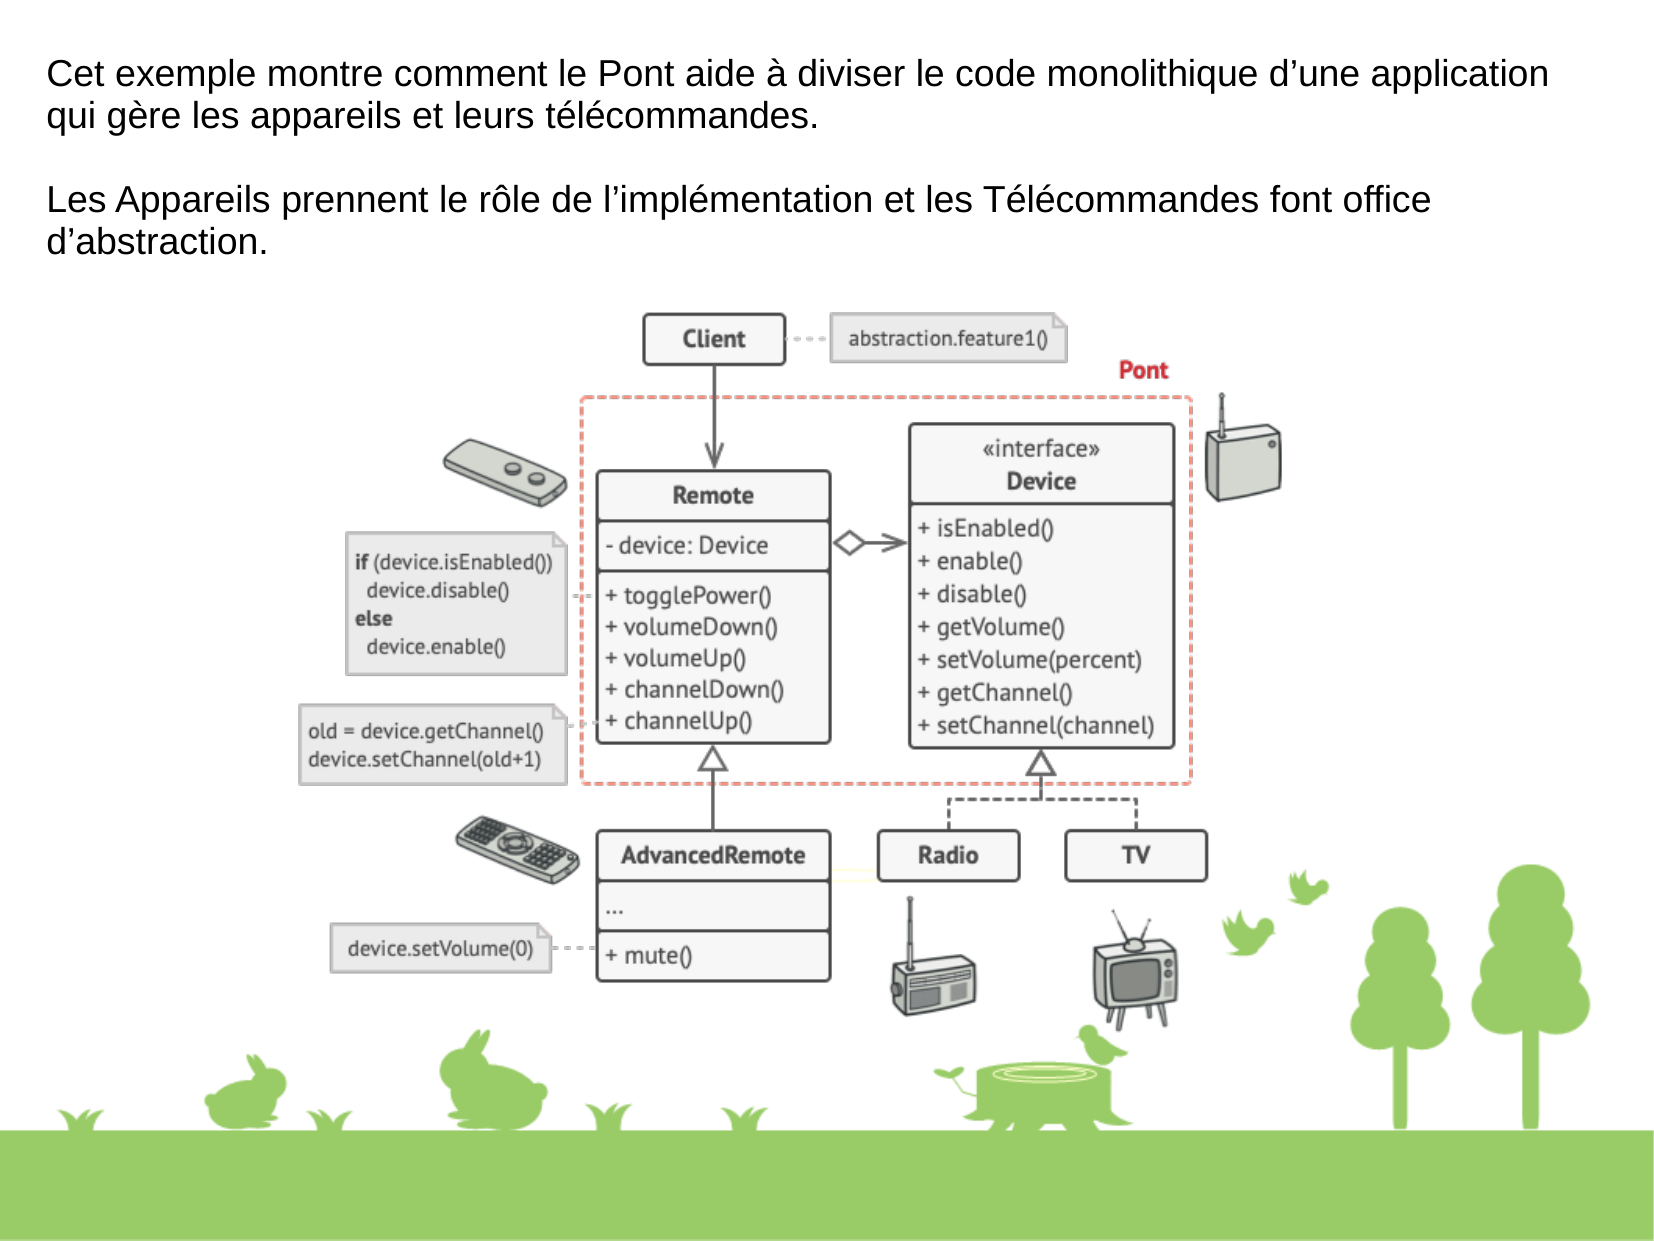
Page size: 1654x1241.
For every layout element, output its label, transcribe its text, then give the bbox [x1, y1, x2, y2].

picture [0, 0, 1654, 1241]
text_box Cet exemple montre comment le Pont aide à diviser le code monolithique d’une application qui gère les appareils et leurs télécommandes. Les Appareils prennent le rôle de l’implémentation et les Télécommandes font office d’abstraction. [31, 45, 1606, 270]
